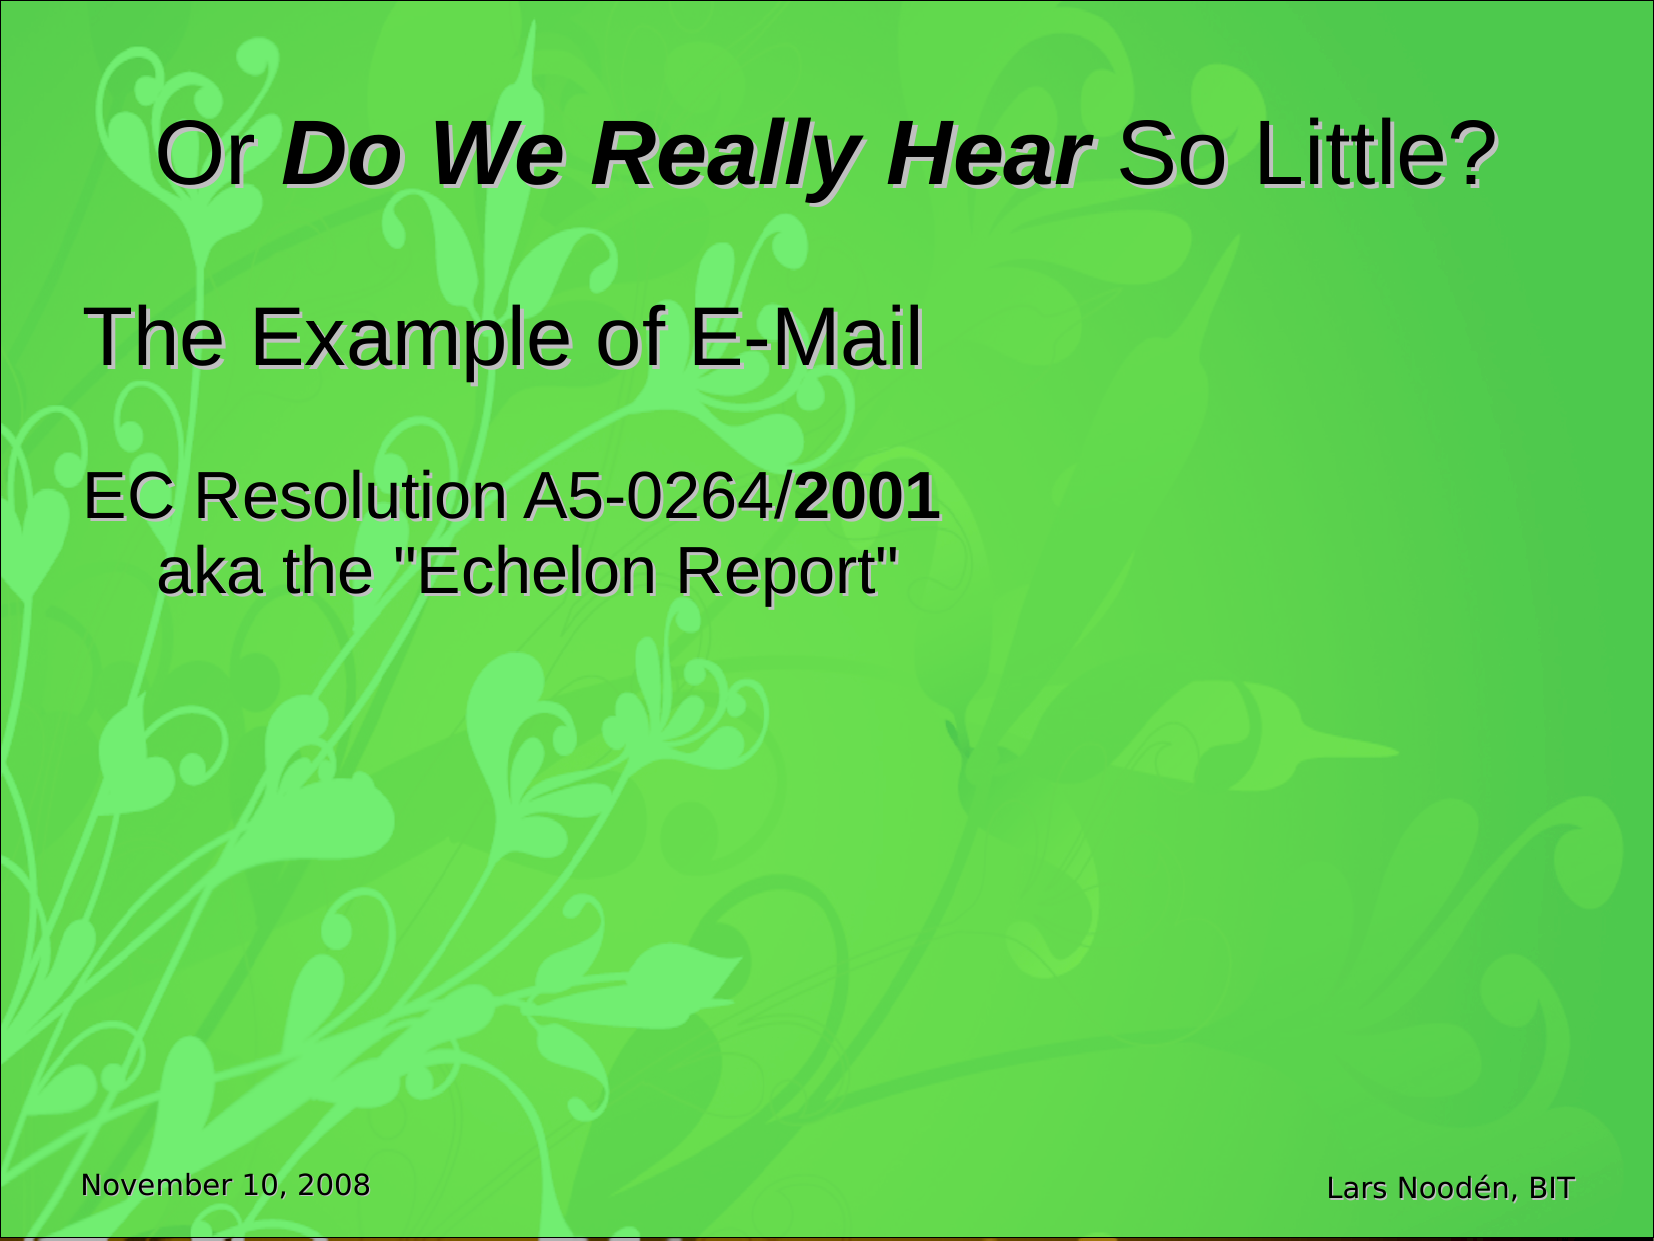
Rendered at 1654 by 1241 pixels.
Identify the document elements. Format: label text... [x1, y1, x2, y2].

list The Example of E-Mail EC Resolution A5-0264/2001 aka the "Echelon Report" [82, 290, 1571, 1109]
title Or Do We Really Hear So Little? [82, 49, 1571, 257]
